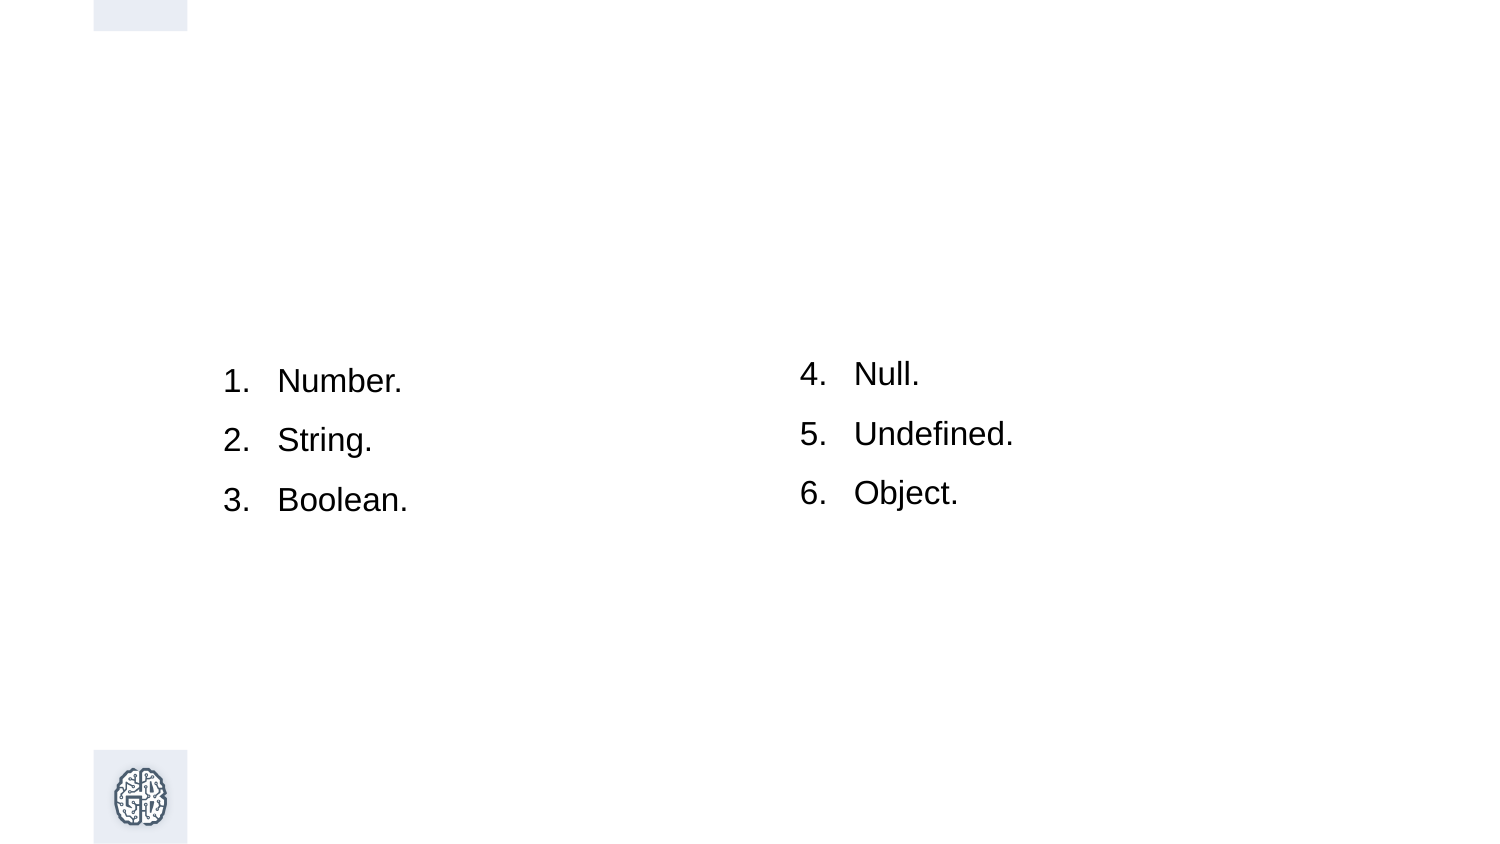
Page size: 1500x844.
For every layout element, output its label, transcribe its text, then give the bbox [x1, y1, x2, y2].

picture [106, 760, 175, 834]
text_box Null. Undefined. Object. [763, 109, 1250, 734]
text_box Number. String. Boolean. [187, 116, 673, 741]
